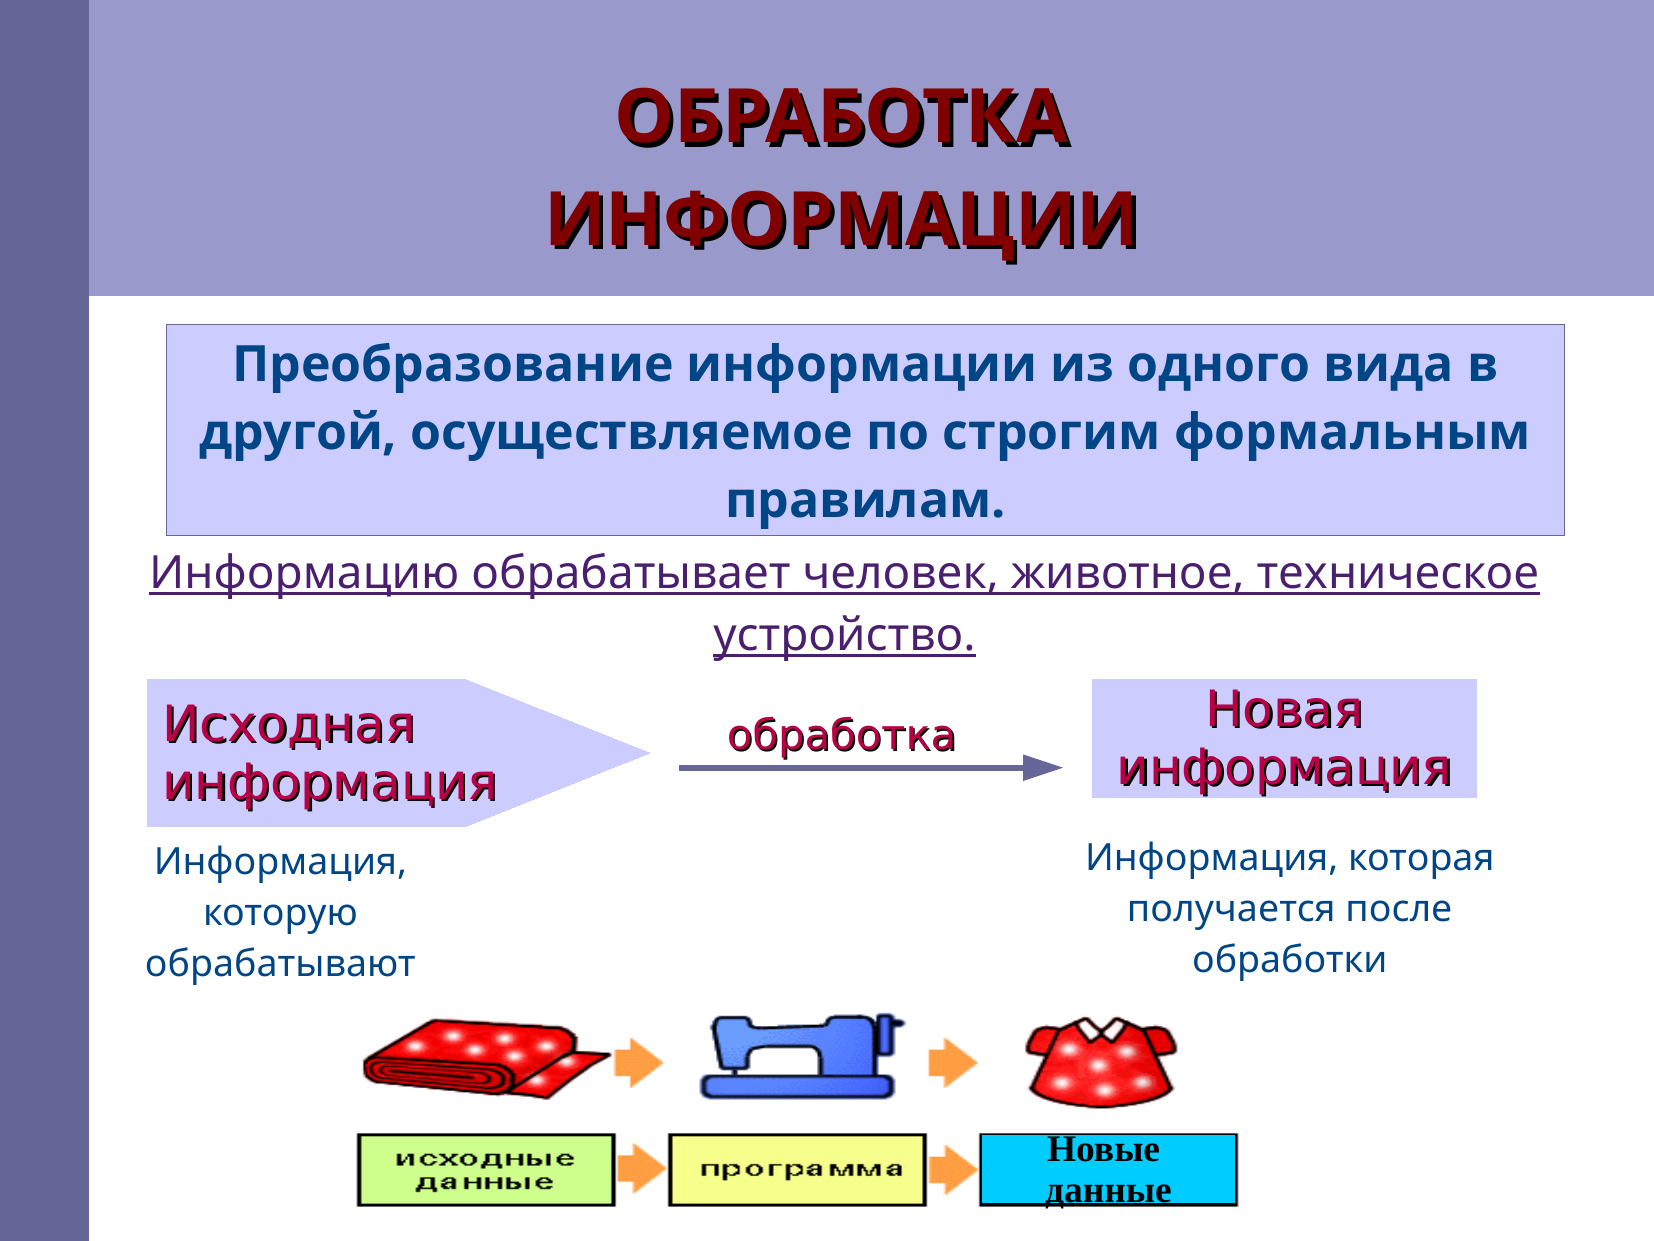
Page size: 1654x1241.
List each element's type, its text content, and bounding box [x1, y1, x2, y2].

text_box Новые данные [981, 1134, 1236, 1204]
text_box Новая информация [1092, 679, 1477, 798]
text_box ОБРАБОТКА ИНФОРМАЦИИ [294, 55, 1389, 296]
text_box Информация, которую обрабатывают [88, 826, 473, 996]
text_box Исходная информация [147, 679, 650, 826]
text_box Информацию обрабатывает человек, животное, техническое устройство. [94, 531, 1595, 672]
text_box обработка [708, 679, 975, 743]
text_box Информация, которая получается после обработки [1062, 823, 1517, 992]
text_box Преобразование информации из одного вида в другой, осуществляемое по строгим формальным правилам. [166, 324, 1565, 531]
picture [324, 1003, 1270, 1223]
